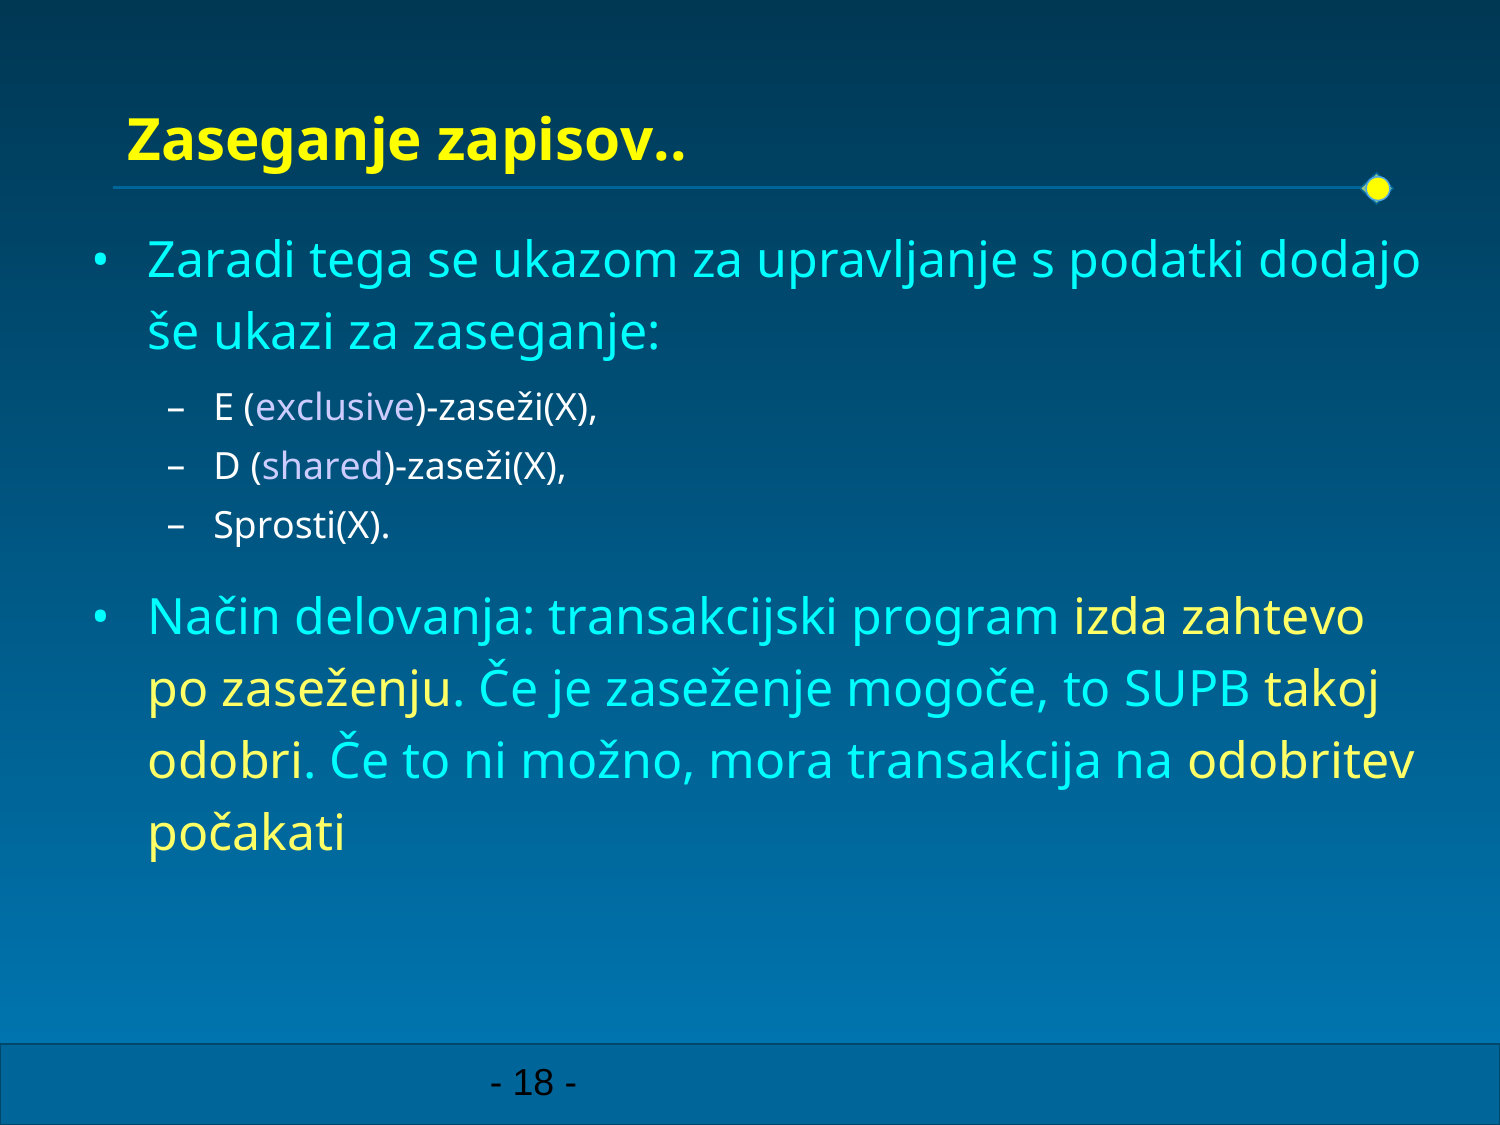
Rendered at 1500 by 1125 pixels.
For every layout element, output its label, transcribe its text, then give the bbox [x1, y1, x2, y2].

list Zaradi tega se ukazom za upravljanje s podatki dodajo še ukazi za zaseganje: E (exclusive)-zaseži(X), D (shared)-zaseži(X), Sprosti(X). Način delovanja: transakcijski program izda zahtevo po zaseženju. Če je zaseženje mogoče, to SUPB takoj odobri. Če to ni možno, mora transakcija na odobritev počakati [76, 207, 1449, 942]
title Zaseganje zapisov.. [112, 94, 1388, 181]
